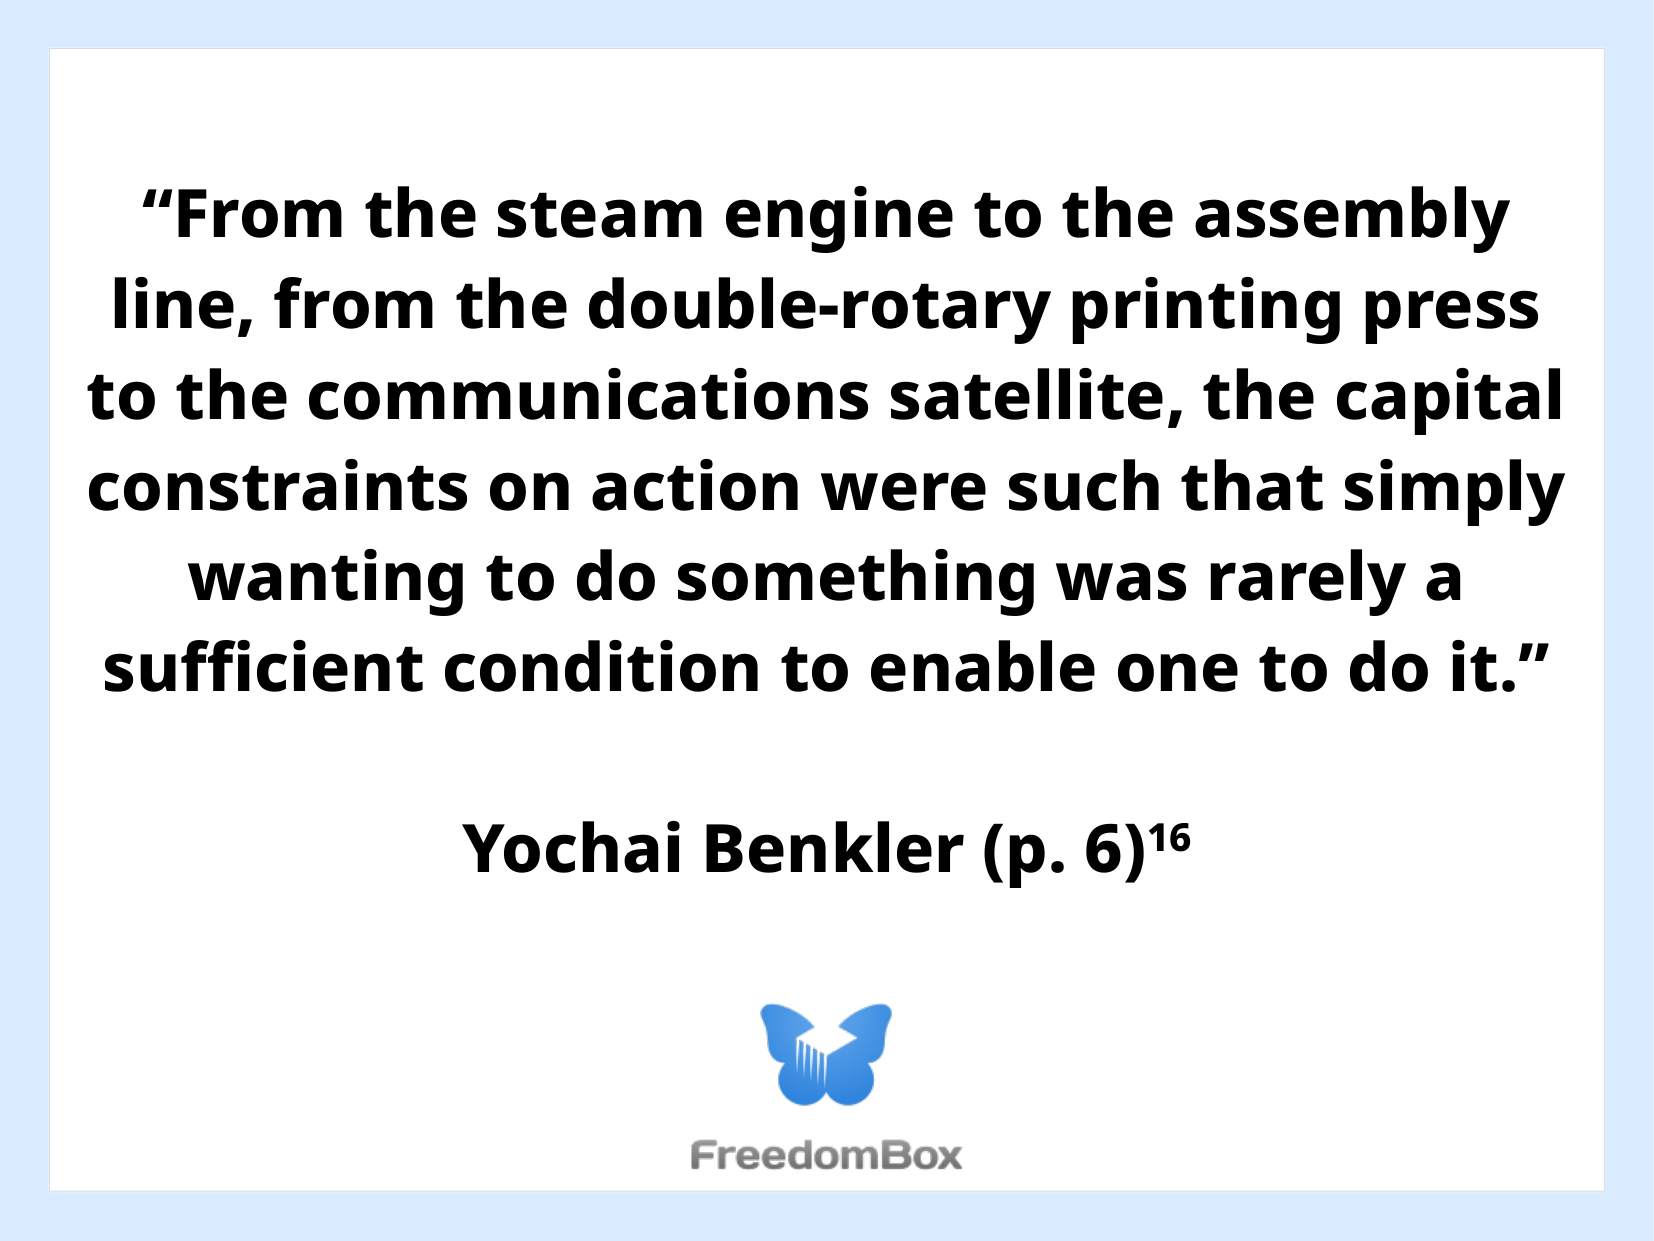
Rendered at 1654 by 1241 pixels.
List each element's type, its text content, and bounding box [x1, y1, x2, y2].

subtitle “From the steam engine to the assembly line, from the double-rotary printing press to the communications satellite, the capital constraints on action were such that simply wanting to do something was rarely a sufficient condition to enable one to do it.” Yochai Benkler (p. 6)16 [82, 49, 1571, 1010]
picture [0, 0, 1654, 1241]
